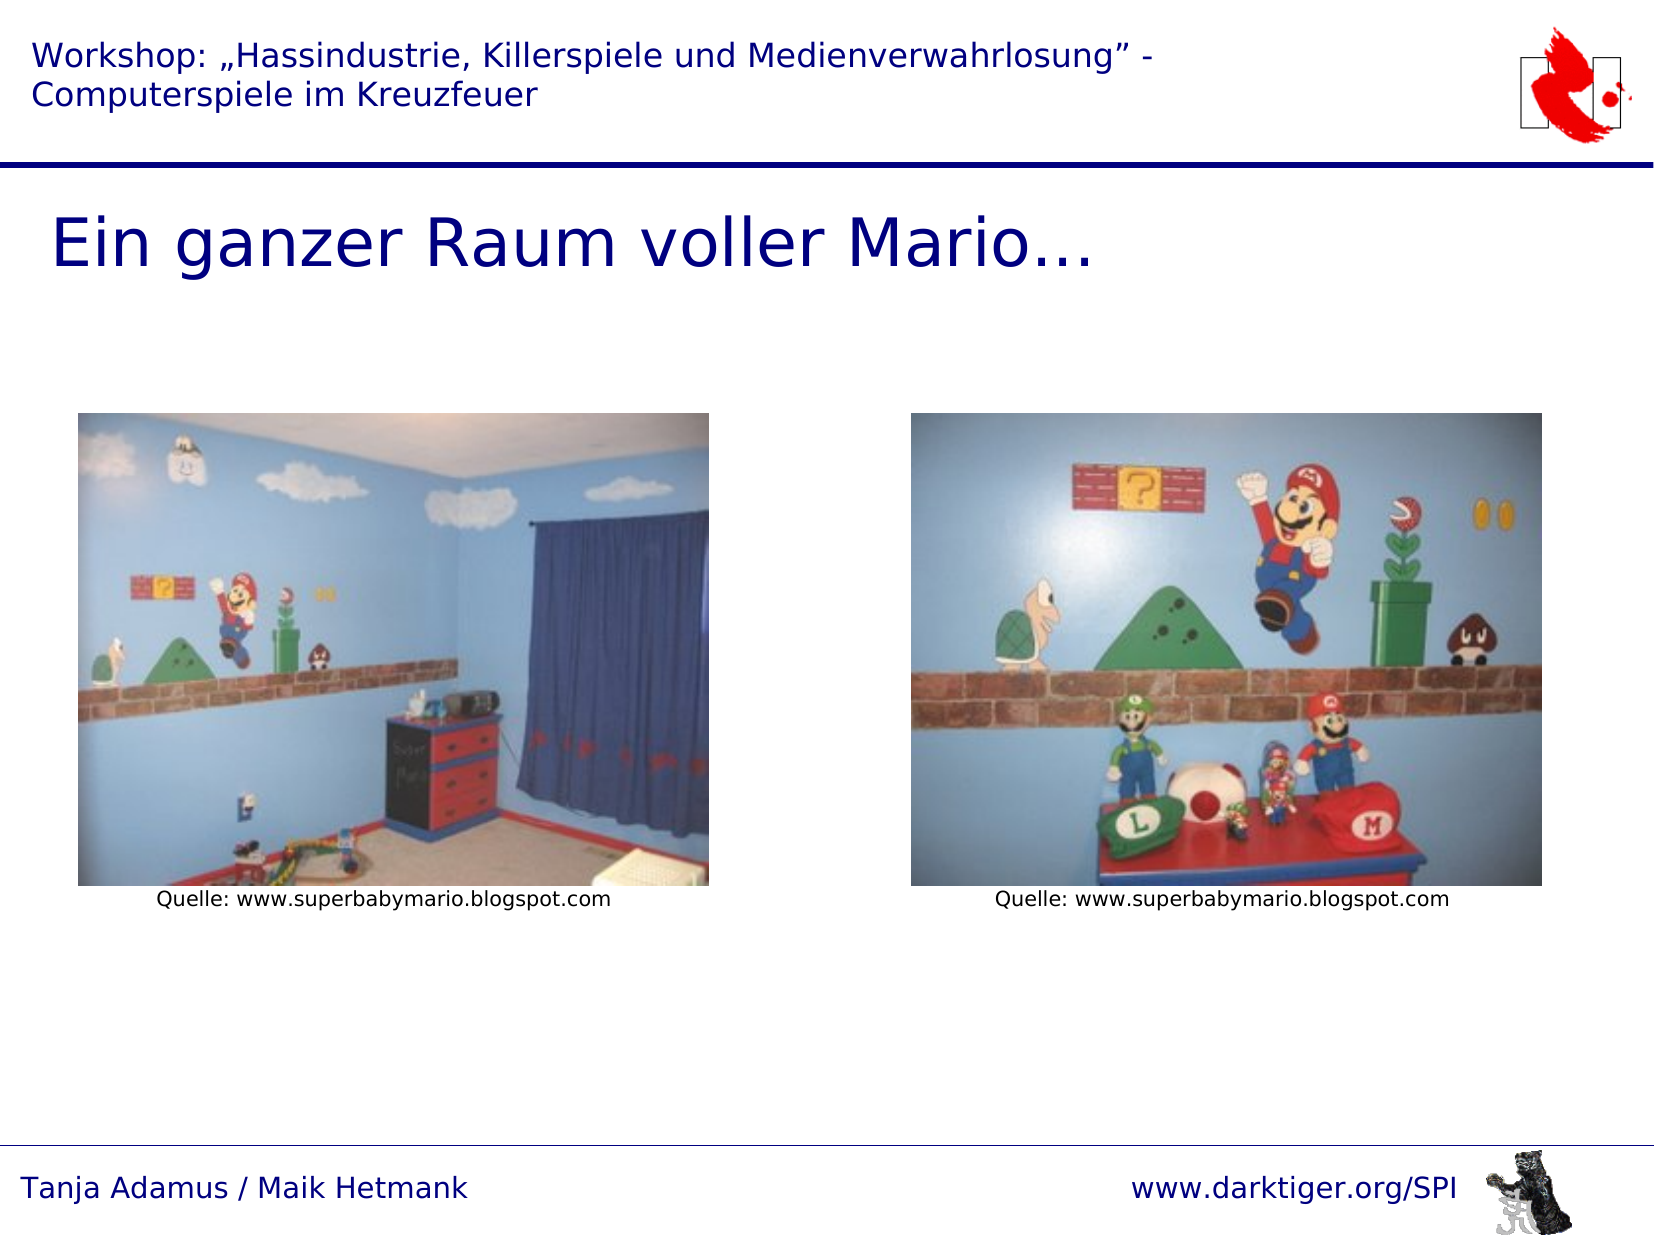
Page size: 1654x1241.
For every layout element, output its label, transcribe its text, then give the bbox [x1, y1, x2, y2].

picture [911, 413, 1542, 886]
text_box Quelle: www.superbabymario.blogspot.com [141, 886, 627, 920]
text_box Workshop: „Hassindustrie, Killerspiele und Medienverwahrlosung” - Computerspiele im Kreuzfeuer [16, 29, 1418, 178]
text_box Ein ganzer Raum voller Mario... [35, 196, 1565, 290]
picture [78, 413, 709, 886]
picture [1486, 1150, 1572, 1235]
text_box Quelle: www.superbabymario.blogspot.com [979, 886, 1465, 920]
picture [1503, 16, 1632, 148]
